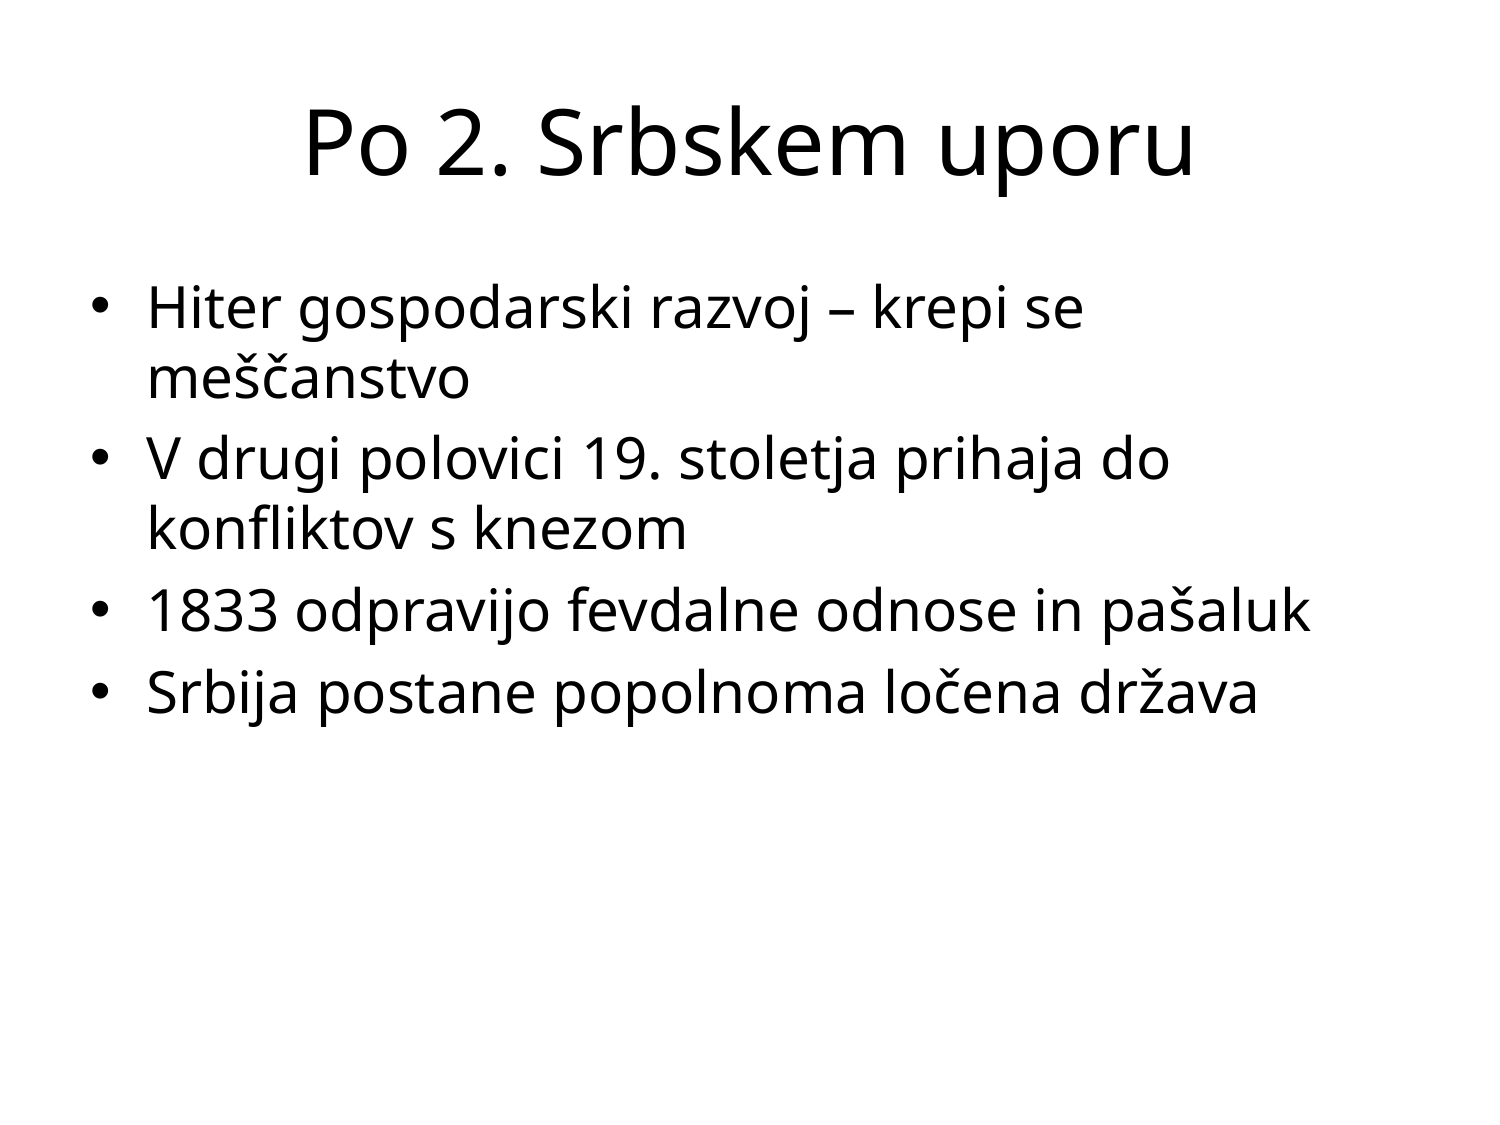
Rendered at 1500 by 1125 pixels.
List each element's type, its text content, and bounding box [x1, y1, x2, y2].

list Hiter gospodarski razvoj – krepi se meščanstvo V drugi polovici 19. stoletja prihaja do konfliktov s knezom 1833 odpravijo fevdalne odnose in pašaluk Srbija postane popolnoma ločena država [75, 262, 1425, 1005]
title Po 2. Srbskem uporu [75, 45, 1425, 233]
